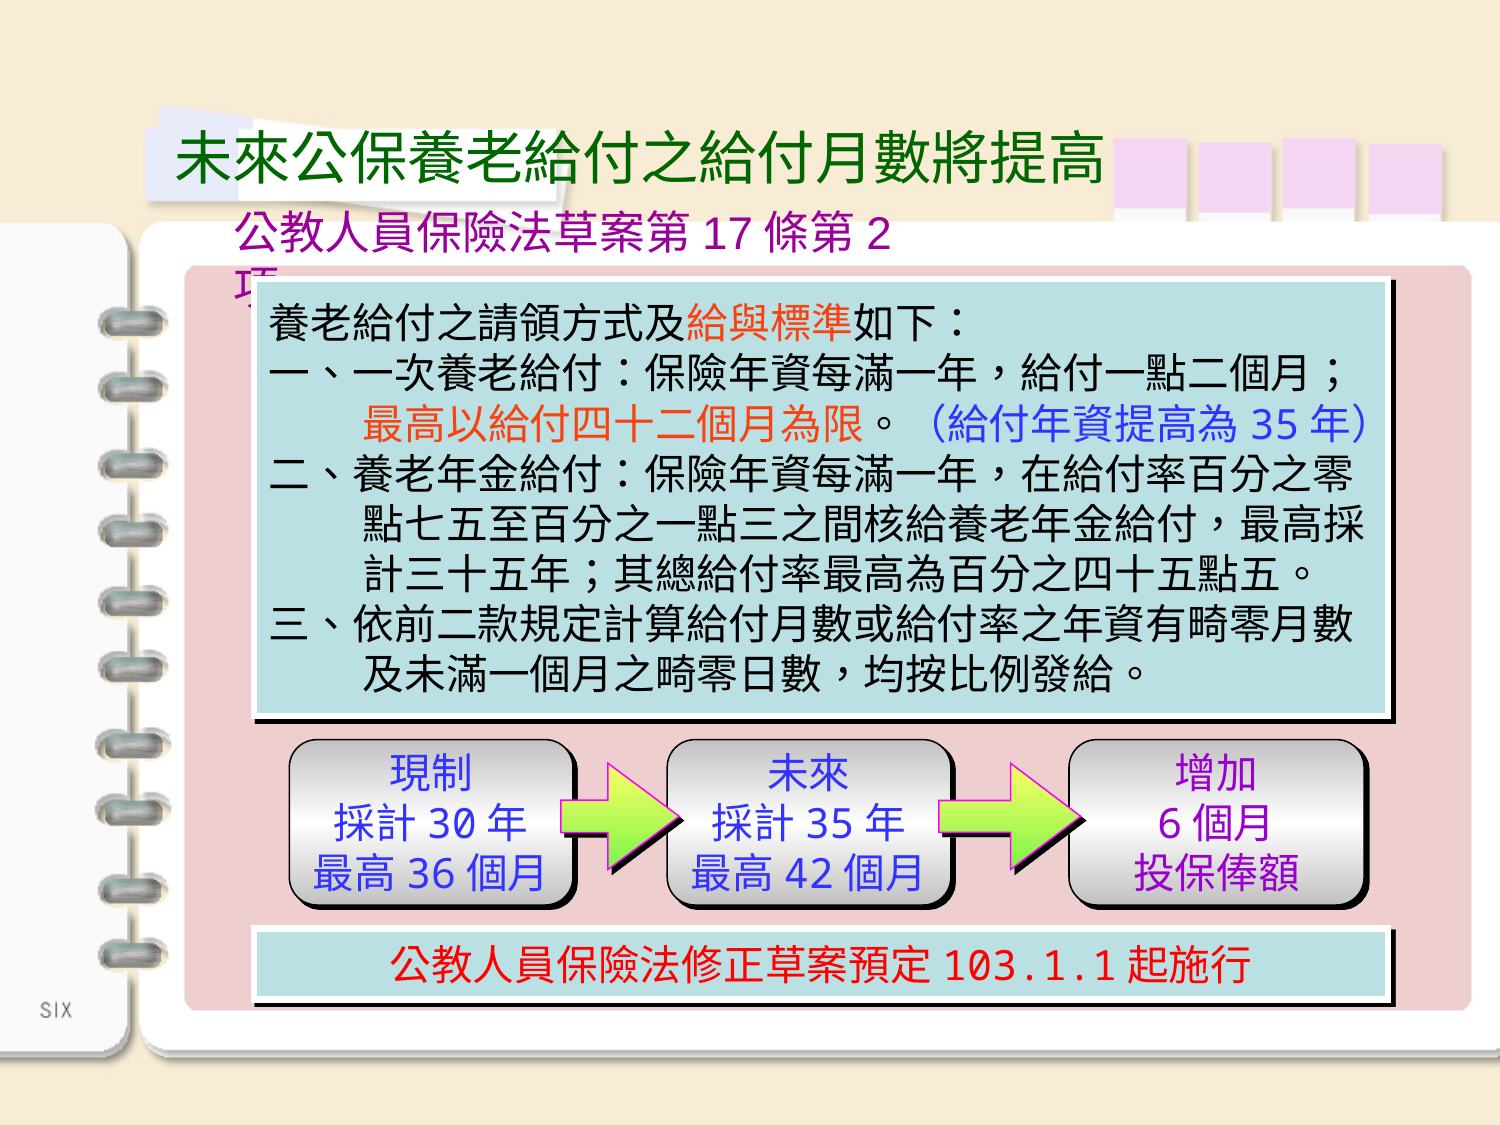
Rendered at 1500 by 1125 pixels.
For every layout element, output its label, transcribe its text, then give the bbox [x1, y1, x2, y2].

text_box 養老給付之請領方式及給與標準如下： 一、一次養老給付：保險年資每滿一年，給付一點二個月； 最高以給付四十二個月為限。（給付年資提高為35年） 二、養老年金給付：保險年資每滿一年，在給付率百分之零 點七五至百分之一點三之間核給養老年金給付，最高採 計三十五年；其總給付率最高為百分之四十五點五。 三、依前二款規定計算給付月數或給付率之年資有畸零月數 及未滿一個月之畸零日數，均按比例發給。 [254, 279, 1388, 716]
text_box 未來公保養老給付之給付月數將提高 [159, 114, 1175, 196]
text_box 未來 採計35年 最高42個月 [667, 739, 951, 906]
text_box 增加 6個月 投保俸額 [1069, 739, 1365, 906]
text_box [560, 763, 680, 870]
text_box [938, 763, 1081, 870]
text_box 公教人員保險法修正草案預定103.1.1起施行 [254, 929, 1388, 999]
text_box 現制 採計30年 最高36個月 [289, 739, 573, 906]
title 公教人員保險法草案第17條第2項 [218, 196, 928, 280]
